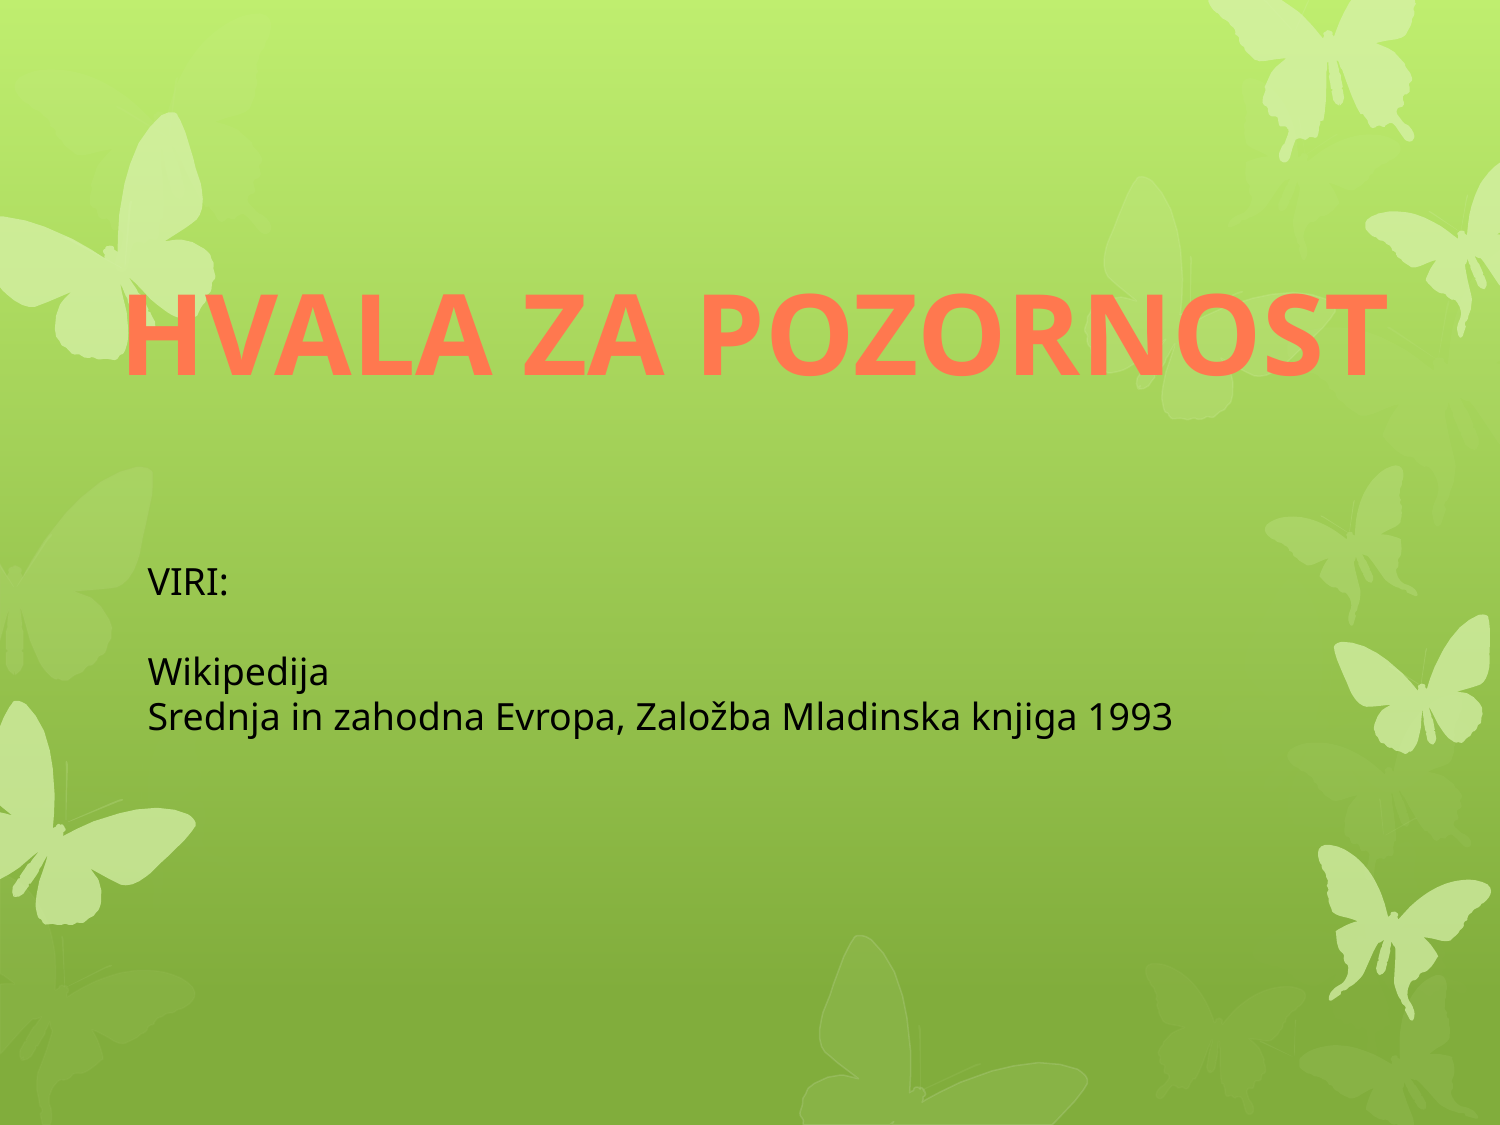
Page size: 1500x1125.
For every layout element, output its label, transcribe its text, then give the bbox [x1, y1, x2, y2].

text_box HVALA ZA POZORNOST [104, 255, 1405, 406]
text_box VIRI: Wikipedija Srednja in zahodna Evropa, Založba Mladinska knjiga 1993 [132, 550, 1291, 746]
